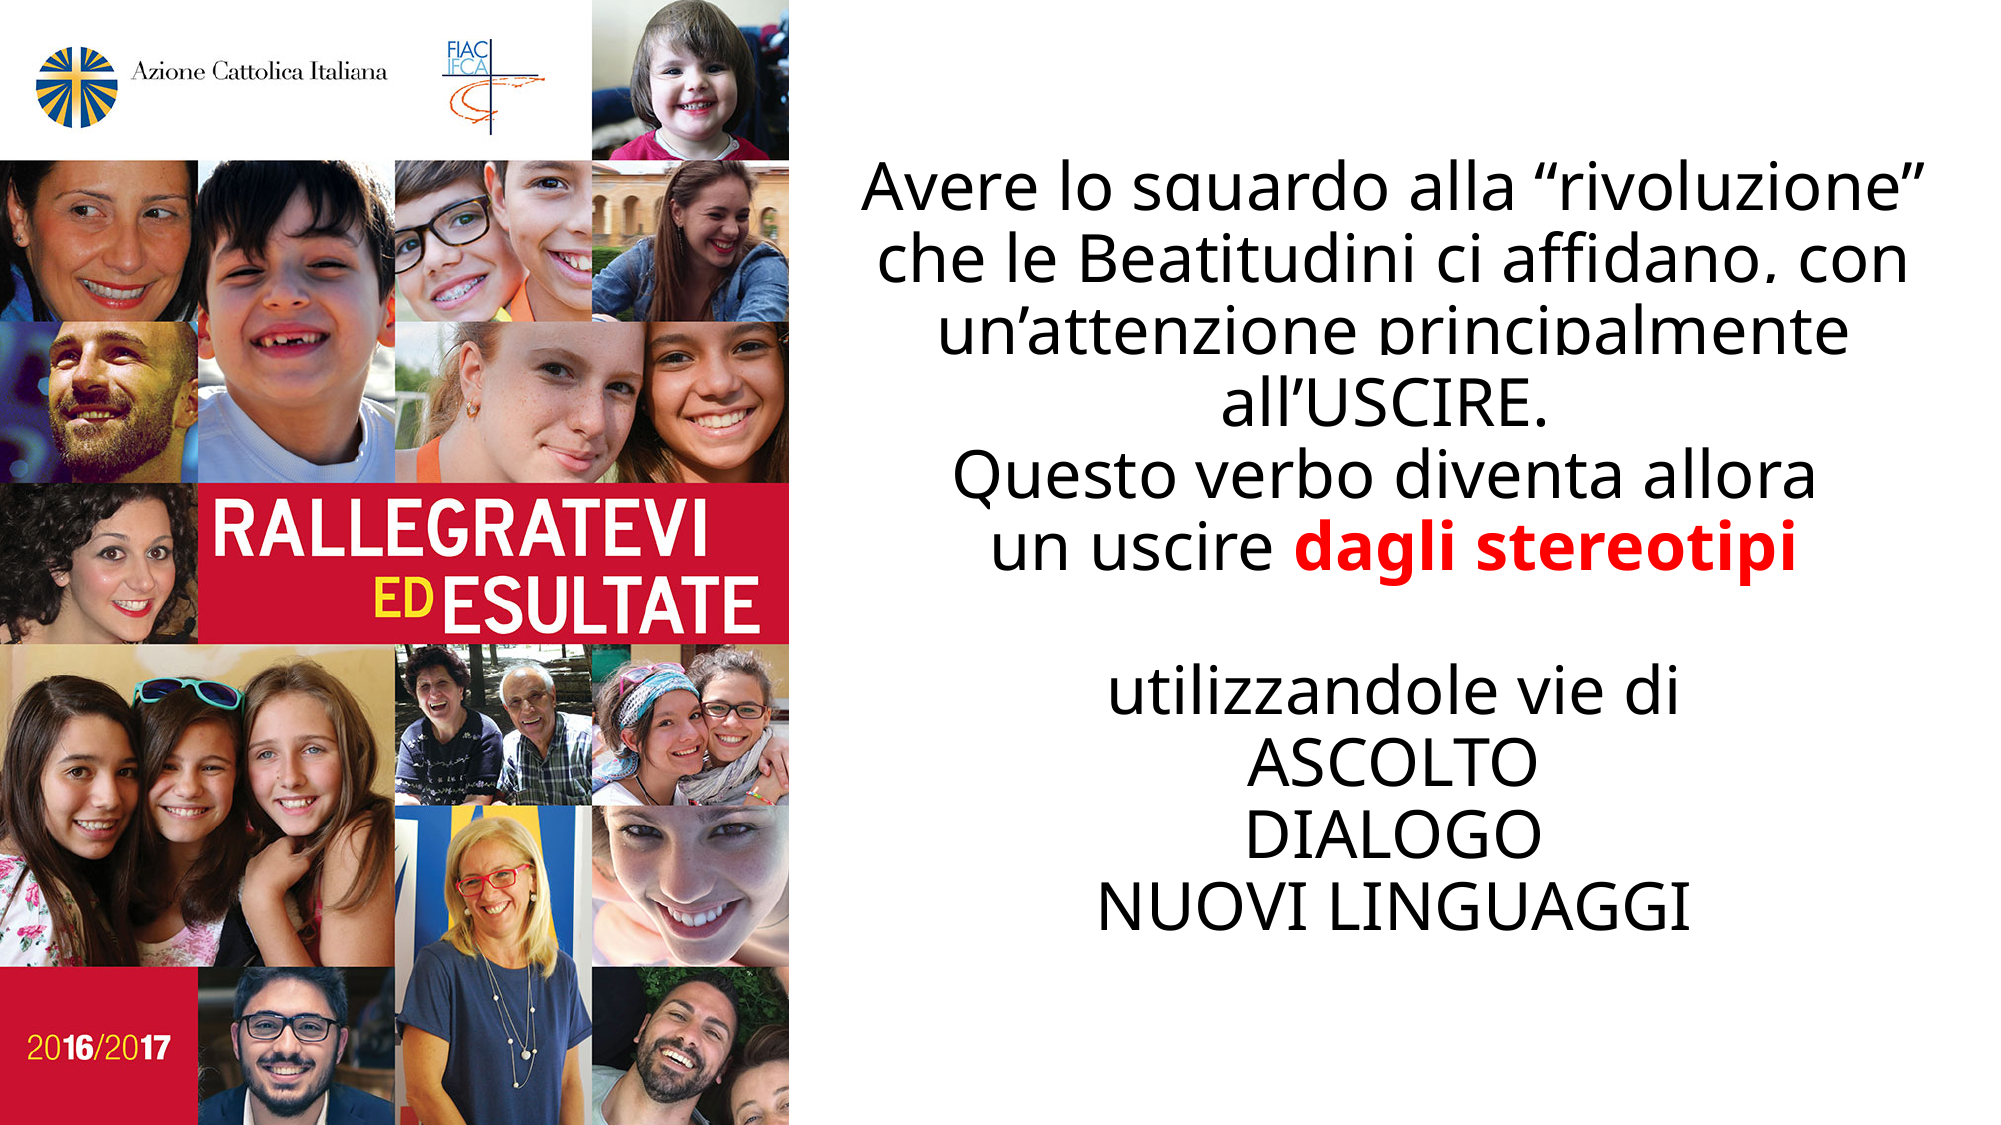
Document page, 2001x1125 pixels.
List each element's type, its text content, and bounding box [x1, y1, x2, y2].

title Avere lo sguardo alla “rivoluzione” che le Beatitudini ci affidano, con un’attenzione principalmente all’USCIRE. Questo verbo diventa allora un uscire dagli stereotipi utilizzandole vie di ASCOLTO DIALOGO NUOVI LINGUAGGI [789, 94, 2000, 1032]
picture [0, 0, 789, 1125]
